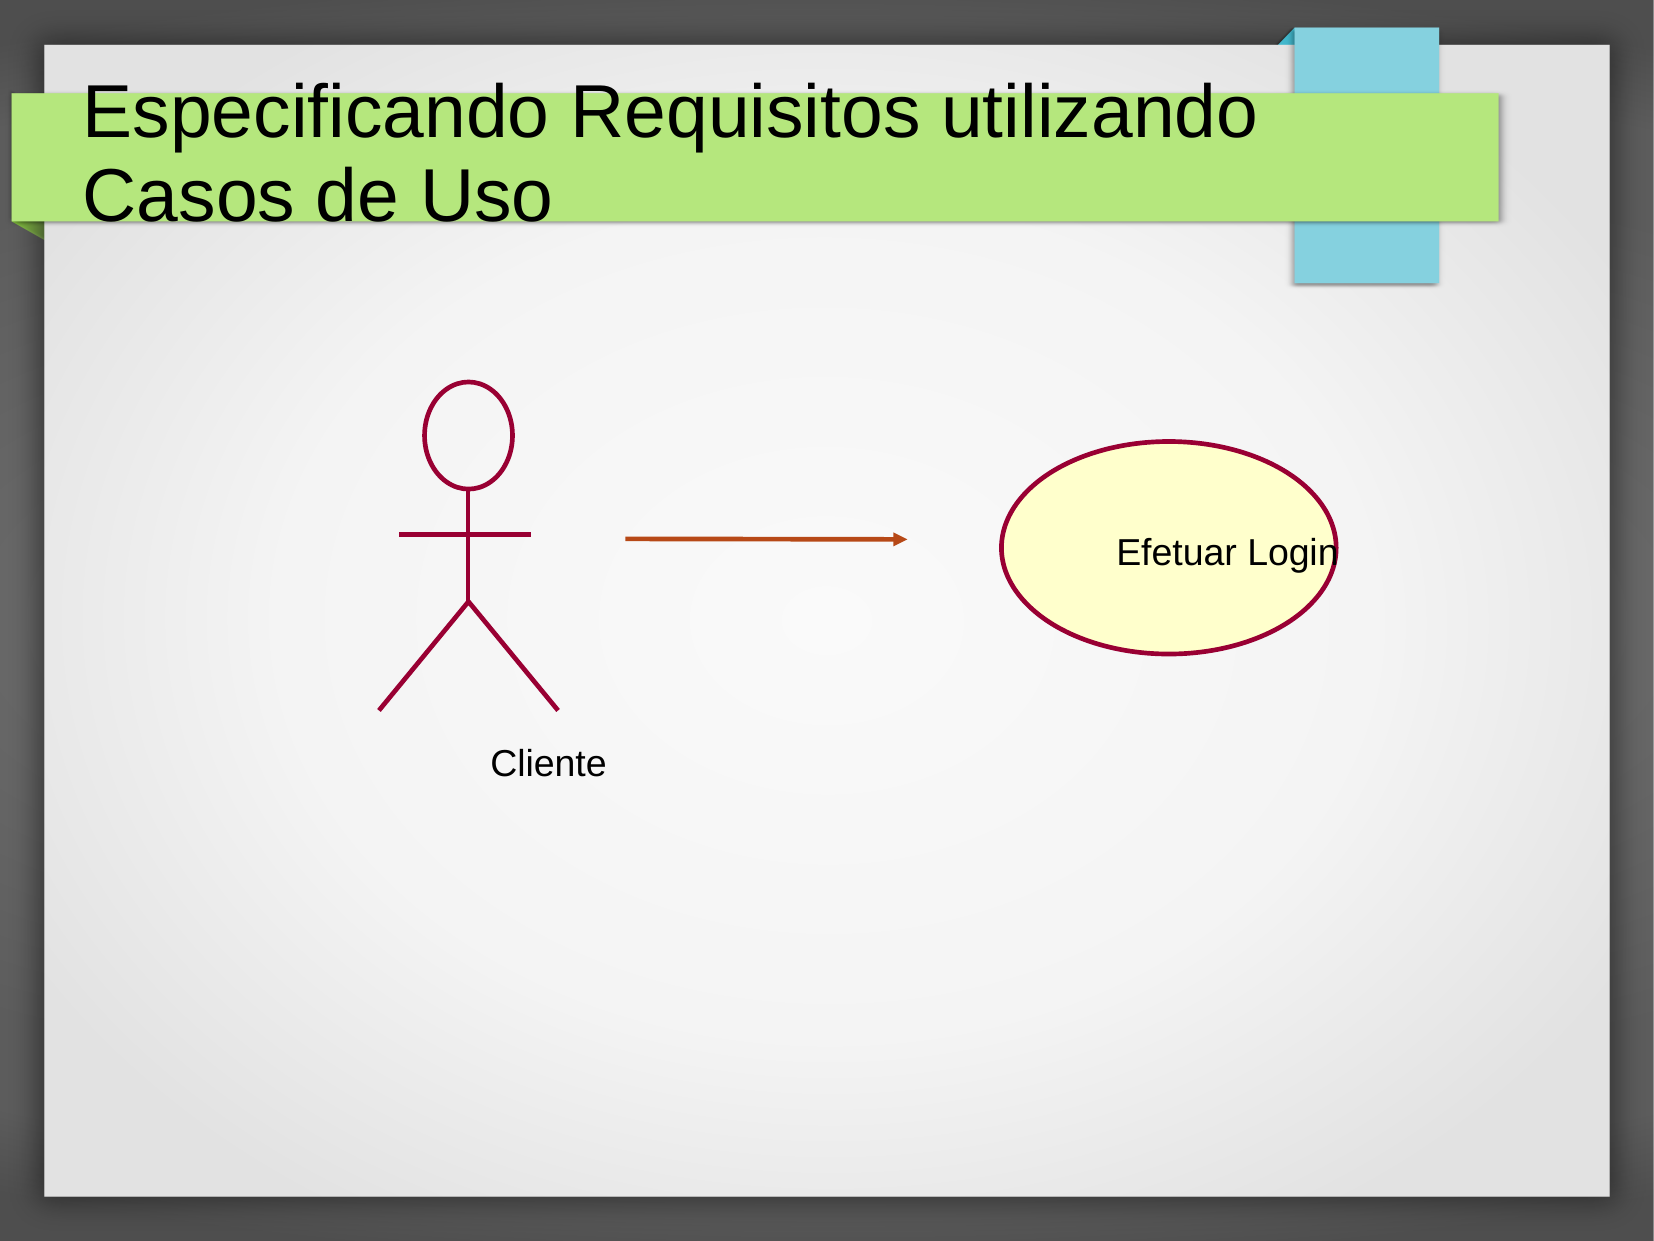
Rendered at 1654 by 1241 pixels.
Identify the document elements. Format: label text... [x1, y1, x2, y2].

text_box Efetuar Login [1116, 528, 1339, 574]
title Especificando Requisitos utilizando Casos de Uso [82, 69, 1264, 238]
text_box Cliente [490, 738, 607, 785]
picture [0, 0, 1654, 1241]
text_box [1001, 441, 1334, 655]
